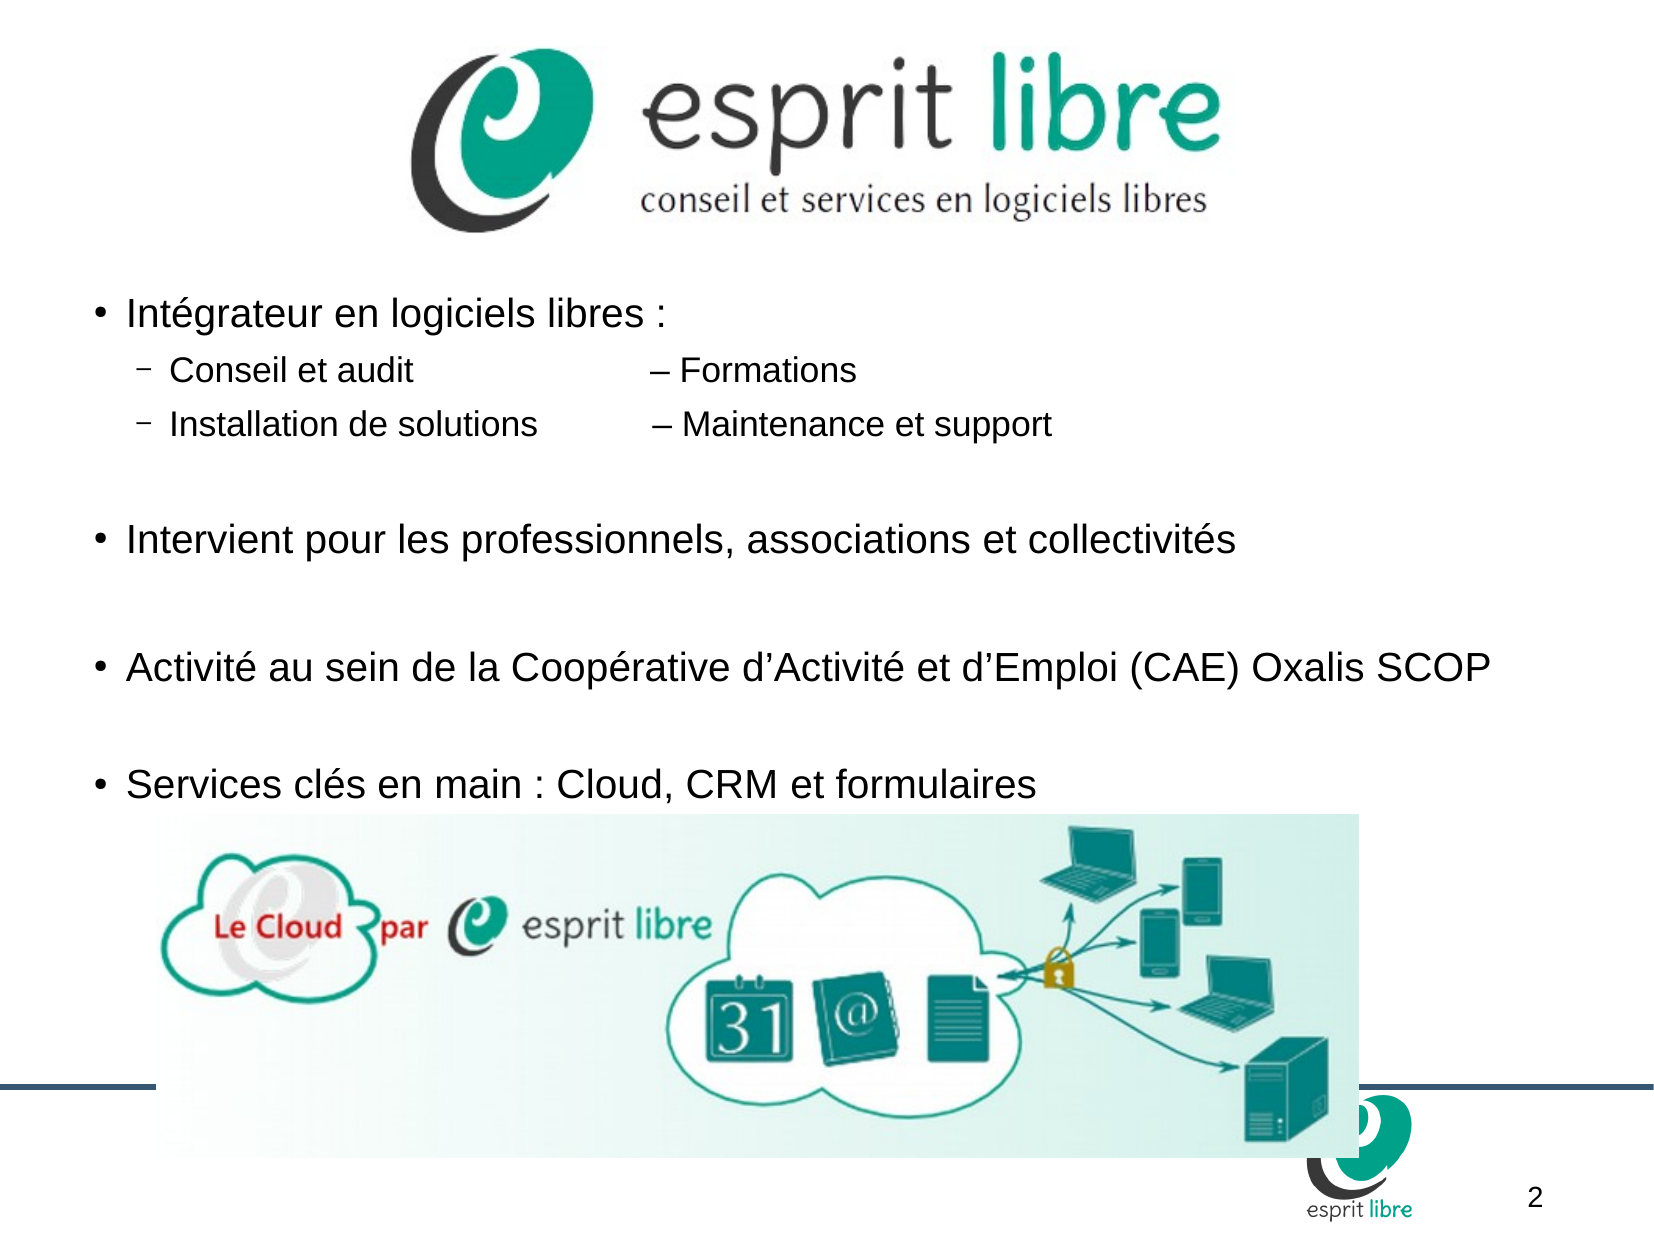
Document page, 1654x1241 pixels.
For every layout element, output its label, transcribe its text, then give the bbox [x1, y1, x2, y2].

picture [156, 814, 1424, 1223]
list Intégrateur en logiciels libres : Conseil et audit – Formations Installation de solutions – Maintenance et support Intervient pour les professionnels, associations et collectivités Activité au sein de la Coopérative d’Activité et d’Emploi (CAE) Oxalis SCOP Services clés en main : Cloud, CRM et formulaires [82, 290, 1571, 815]
picture [382, 46, 1244, 236]
